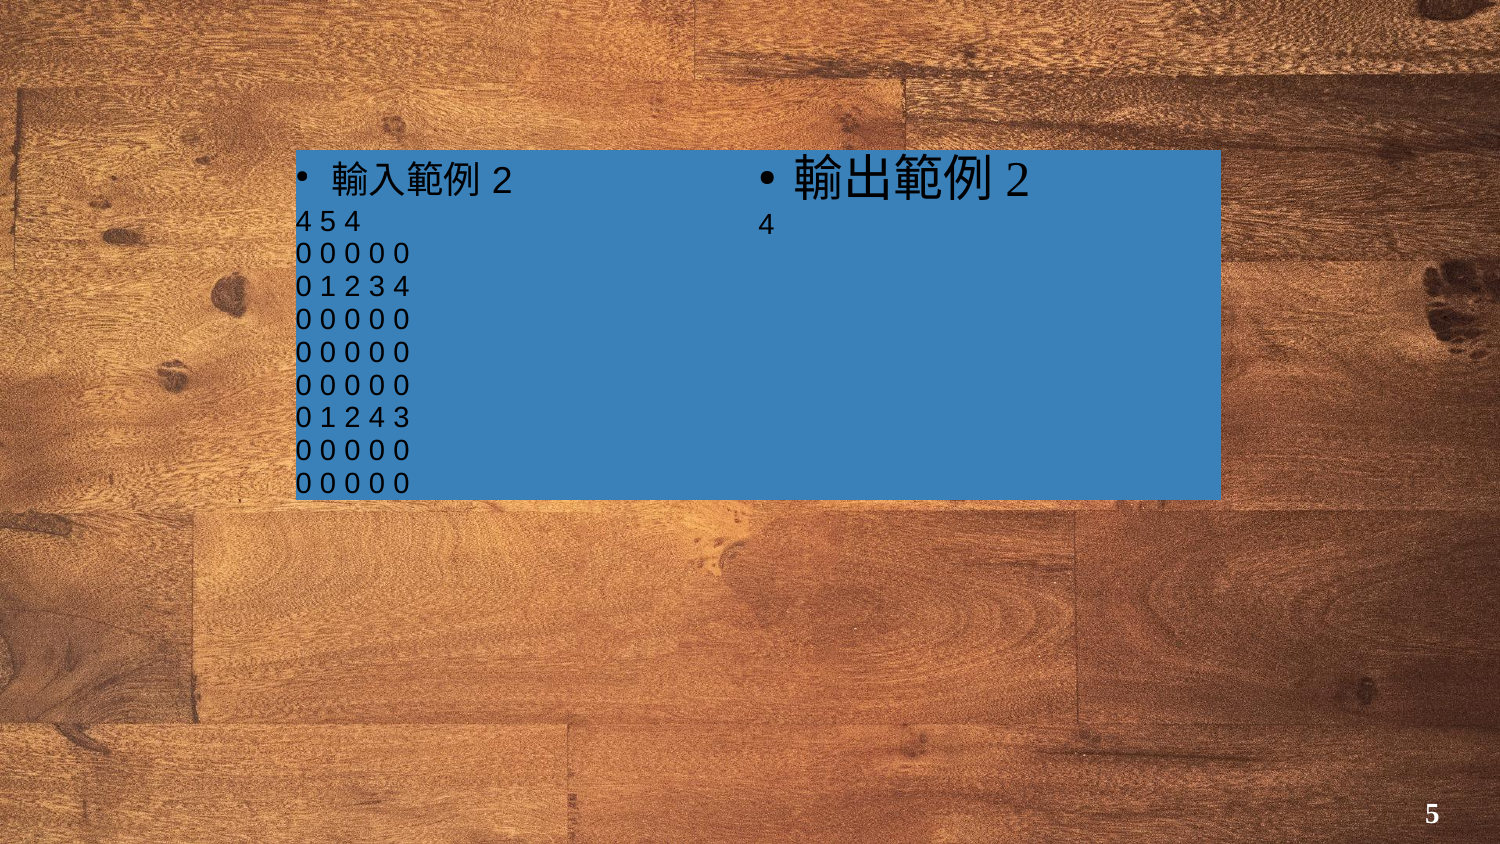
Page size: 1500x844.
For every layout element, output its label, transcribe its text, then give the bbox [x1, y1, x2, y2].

slide_number 5 [1410, 779, 1500, 844]
table_header 輸入範例2 4 5 4 0 0 0 0 0 0 1 2 3 4 0 0 0 0 0 0 0 0 0 0 0 0 0 0 0 0 1 2 4 3 0 0 0 0 0 0 0 0 0 0 [296, 150, 758, 500]
table_header 輸出範例2 4 [758, 150, 1221, 500]
